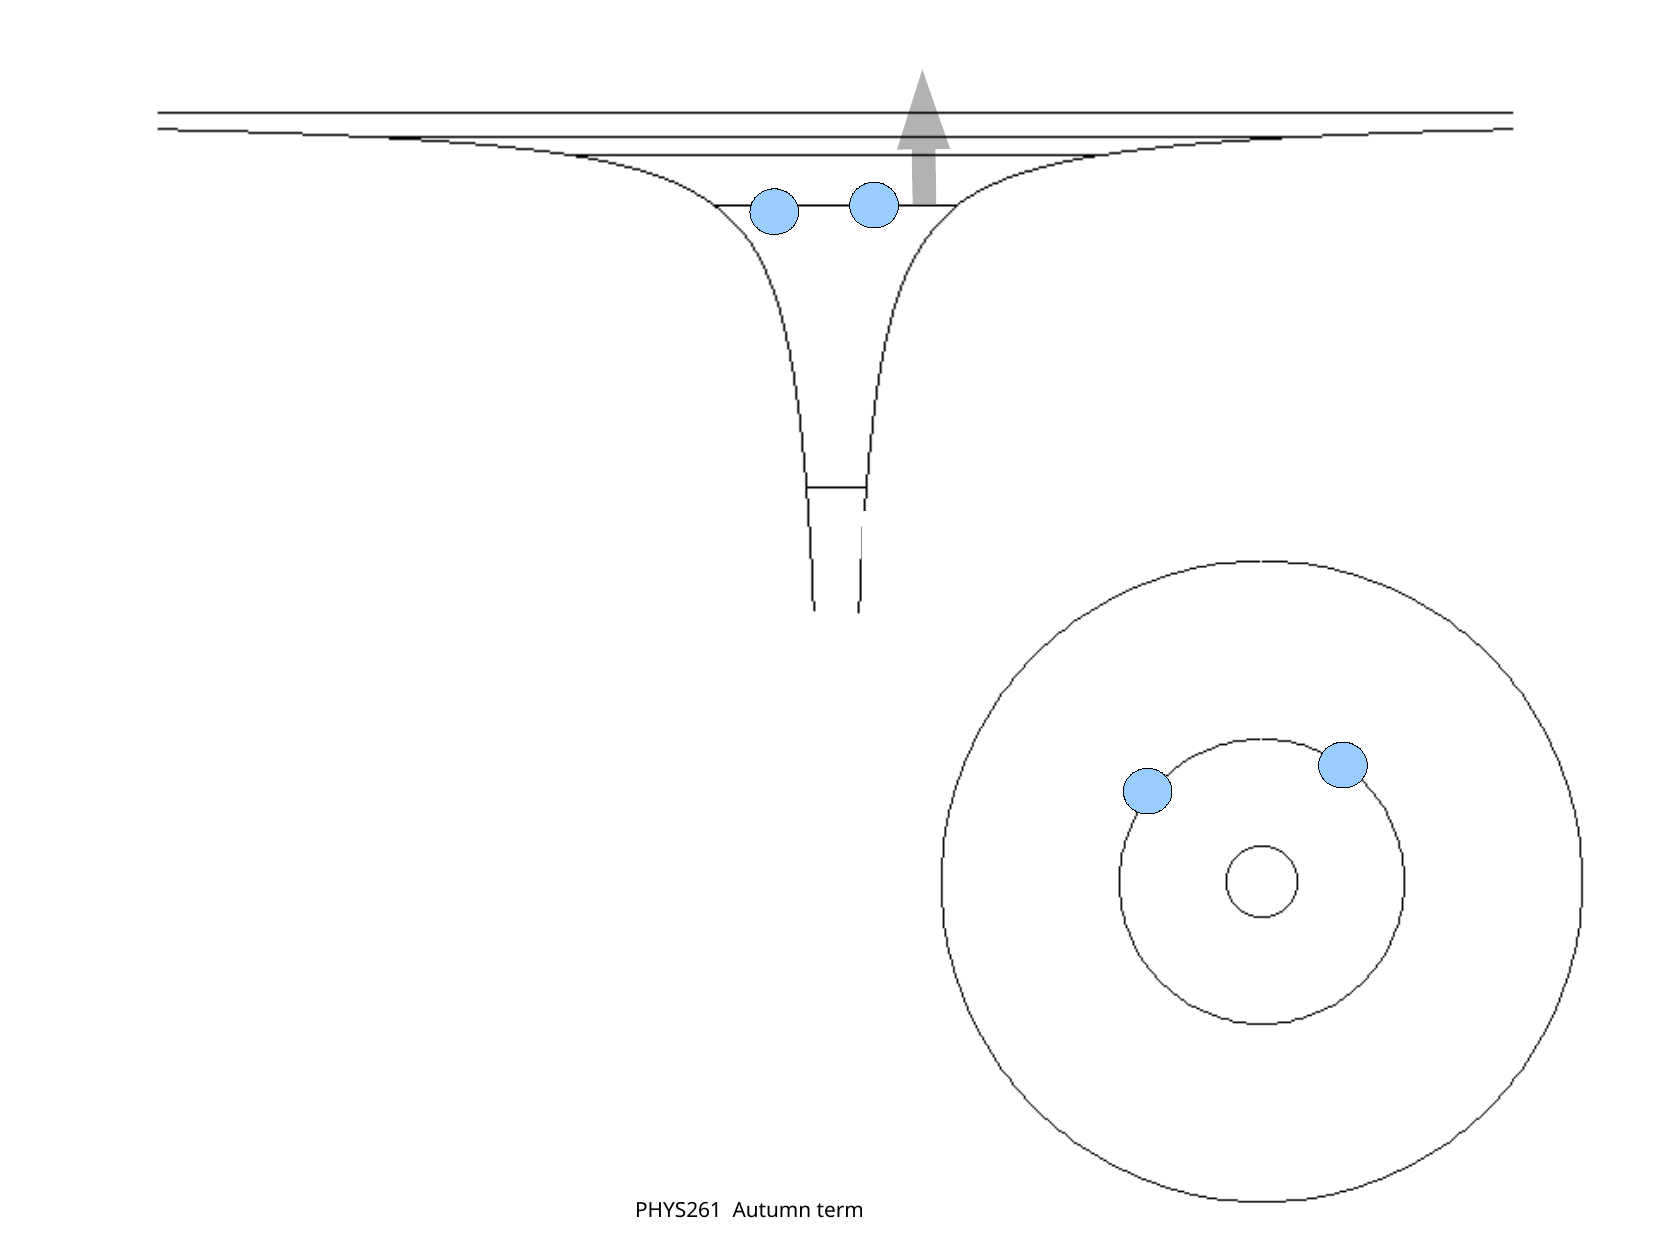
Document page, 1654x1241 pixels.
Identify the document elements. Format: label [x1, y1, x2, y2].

picture [122, 66, 1654, 1241]
text_box [1318, 742, 1368, 788]
text_box [749, 188, 799, 235]
text_box [849, 182, 899, 228]
text_box [1123, 768, 1172, 814]
